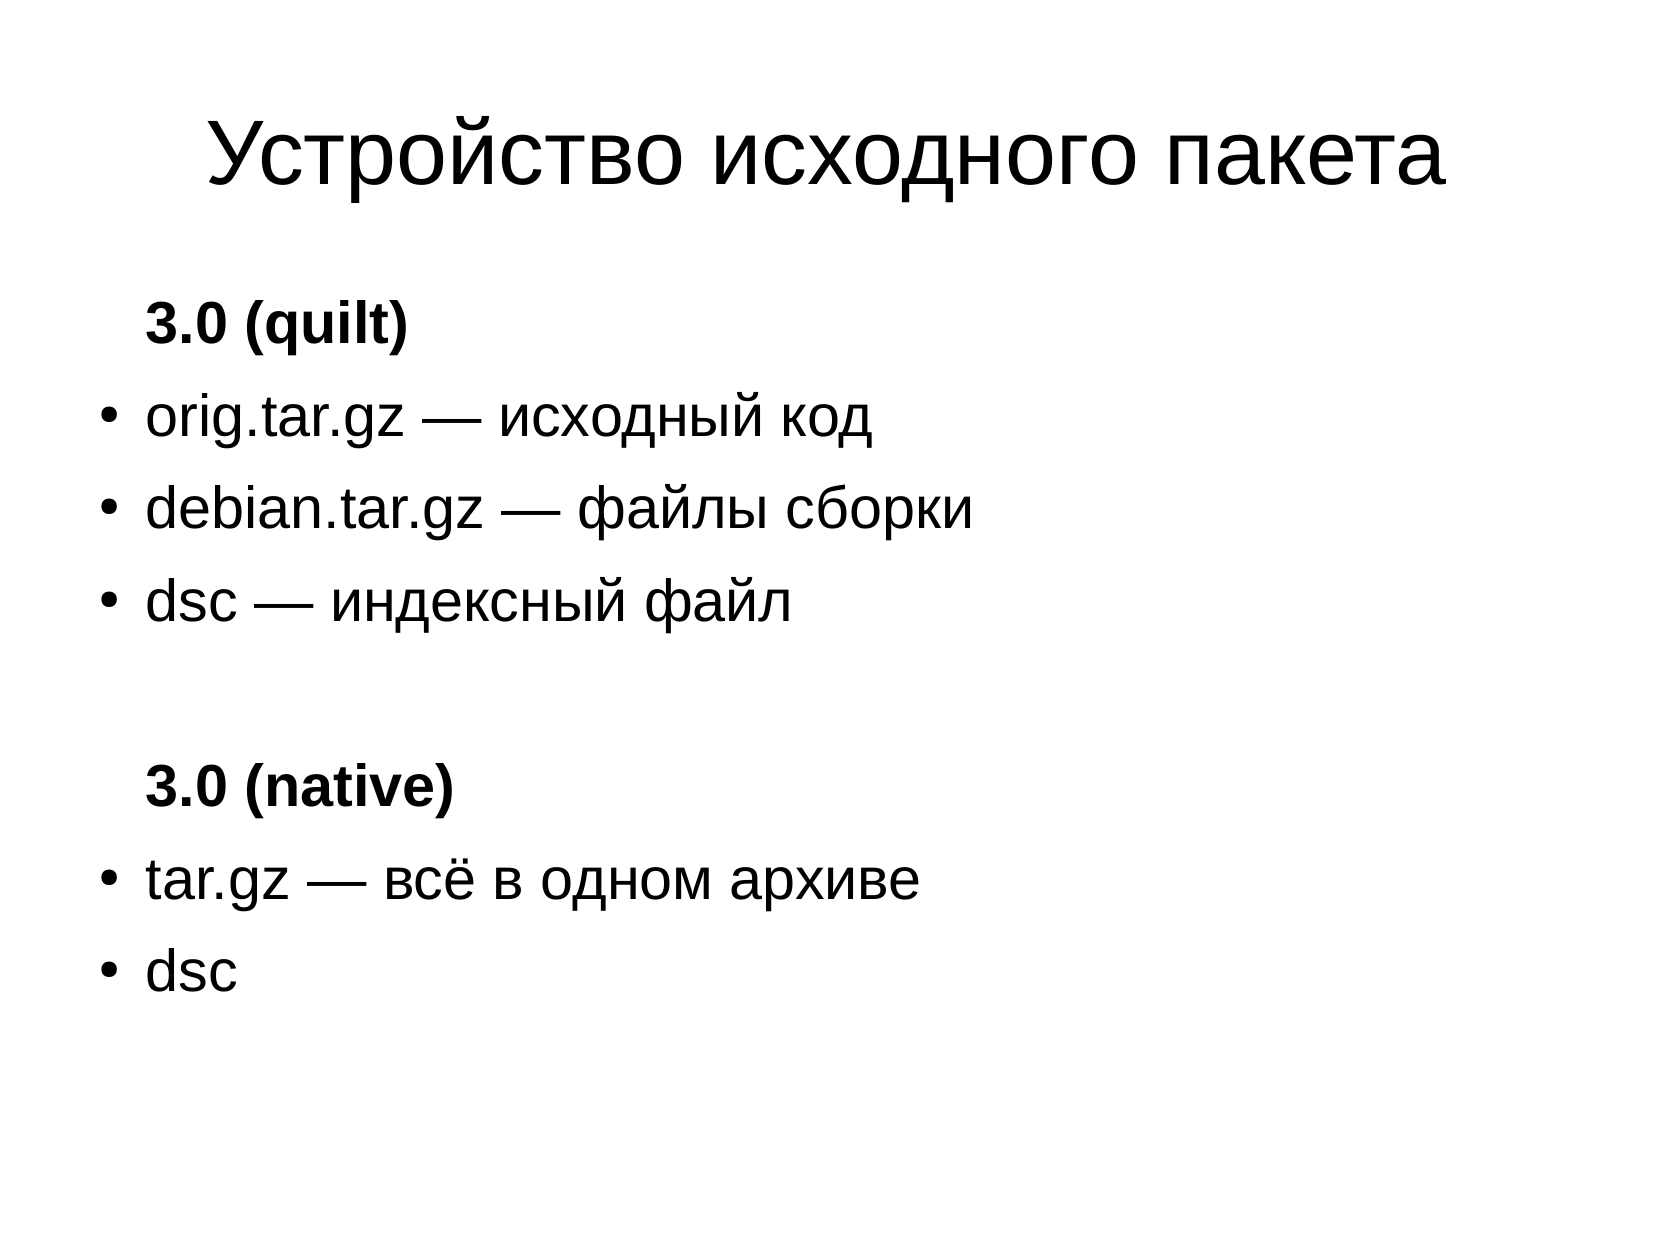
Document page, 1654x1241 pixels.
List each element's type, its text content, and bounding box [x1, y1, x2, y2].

title Устройство исходного пакета [82, 49, 1571, 257]
list 3.0 (quilt) orig.tar.gz — исходный код debian.tar.gz — файлы сборки dsc — индексный файл 3.0 (native) tar.gz — всё в одном архиве dsc [82, 290, 1571, 1010]
